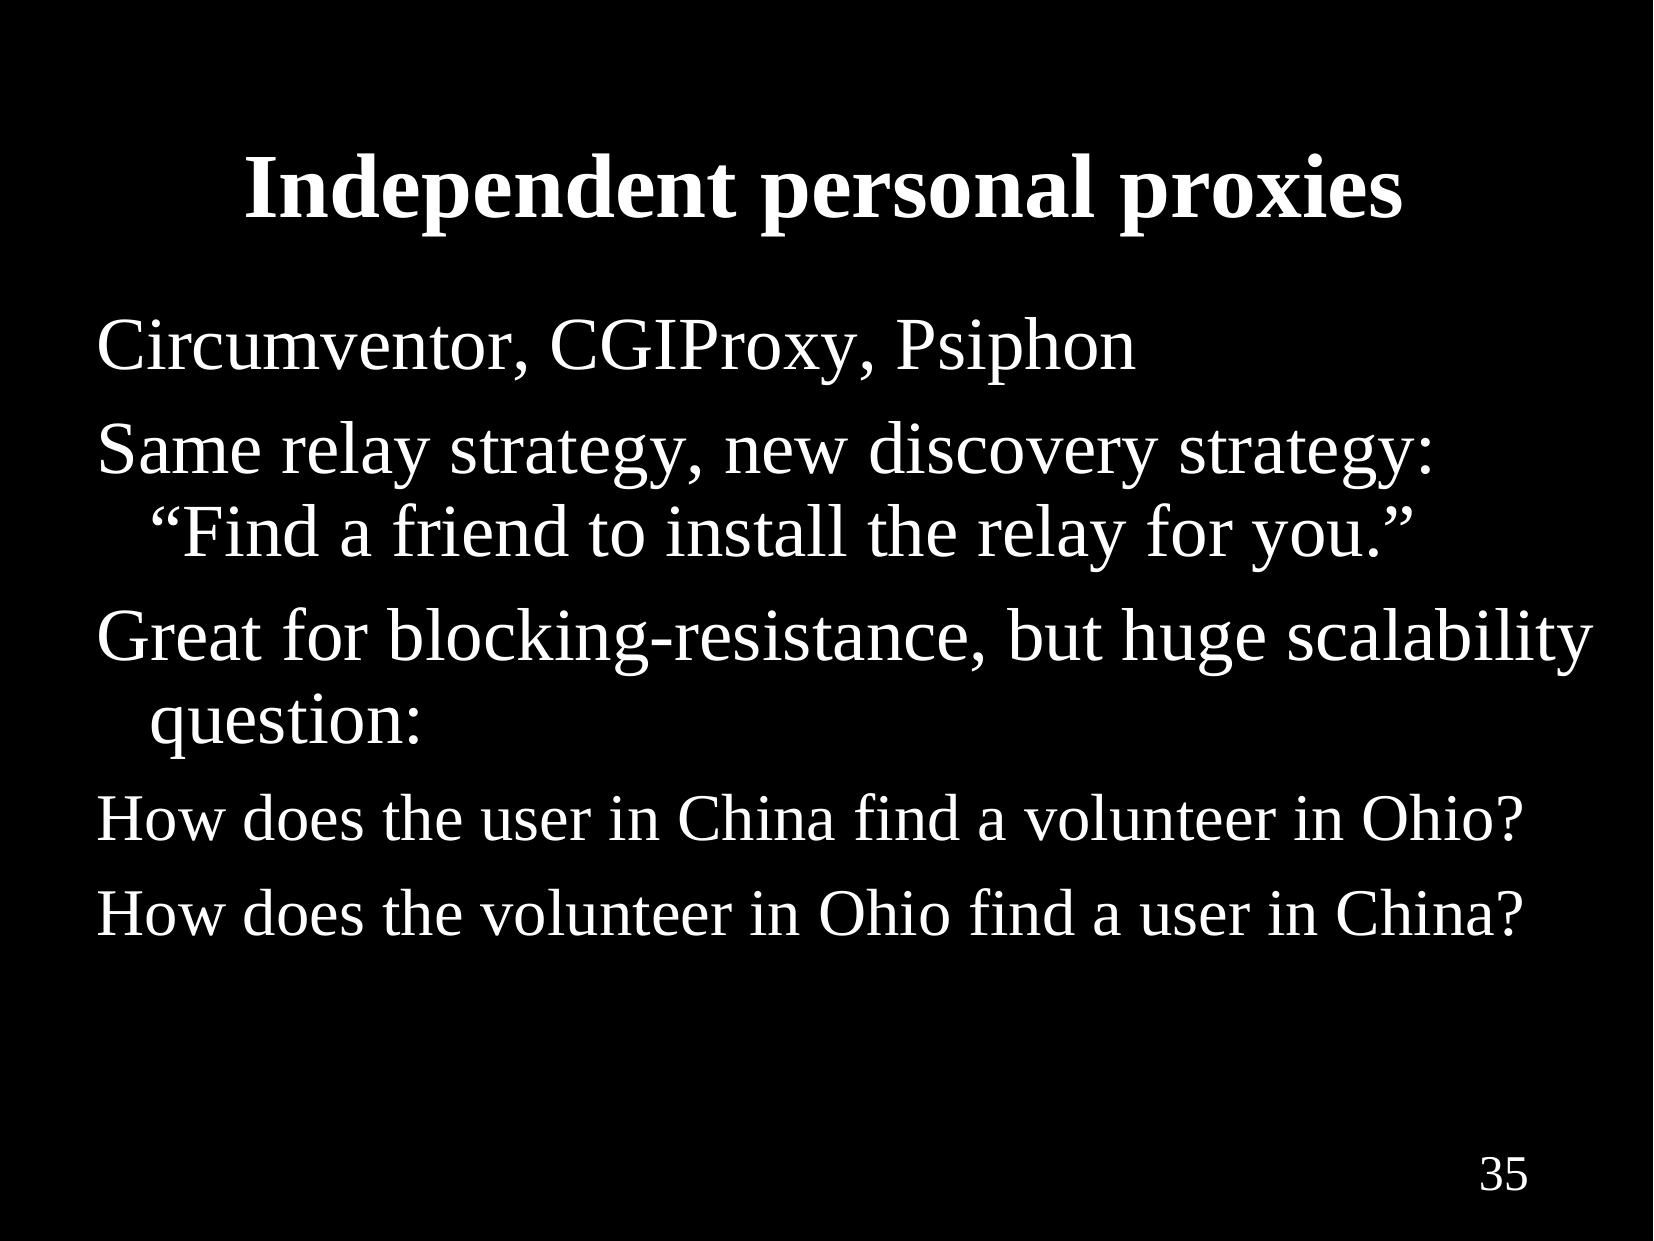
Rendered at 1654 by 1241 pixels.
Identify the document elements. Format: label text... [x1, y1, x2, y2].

list Circumventor, CGIProxy, Psiphon Same relay strategy, new discovery strategy: “Find a friend to install the relay for you.” Great for blocking-resistance, but huge scalability question: How does the user in China find a volunteer in Ohio? How does the volunteer in Ohio find a user in China? [78, 303, 1600, 1093]
title Independent personal proxies [119, 90, 1531, 282]
